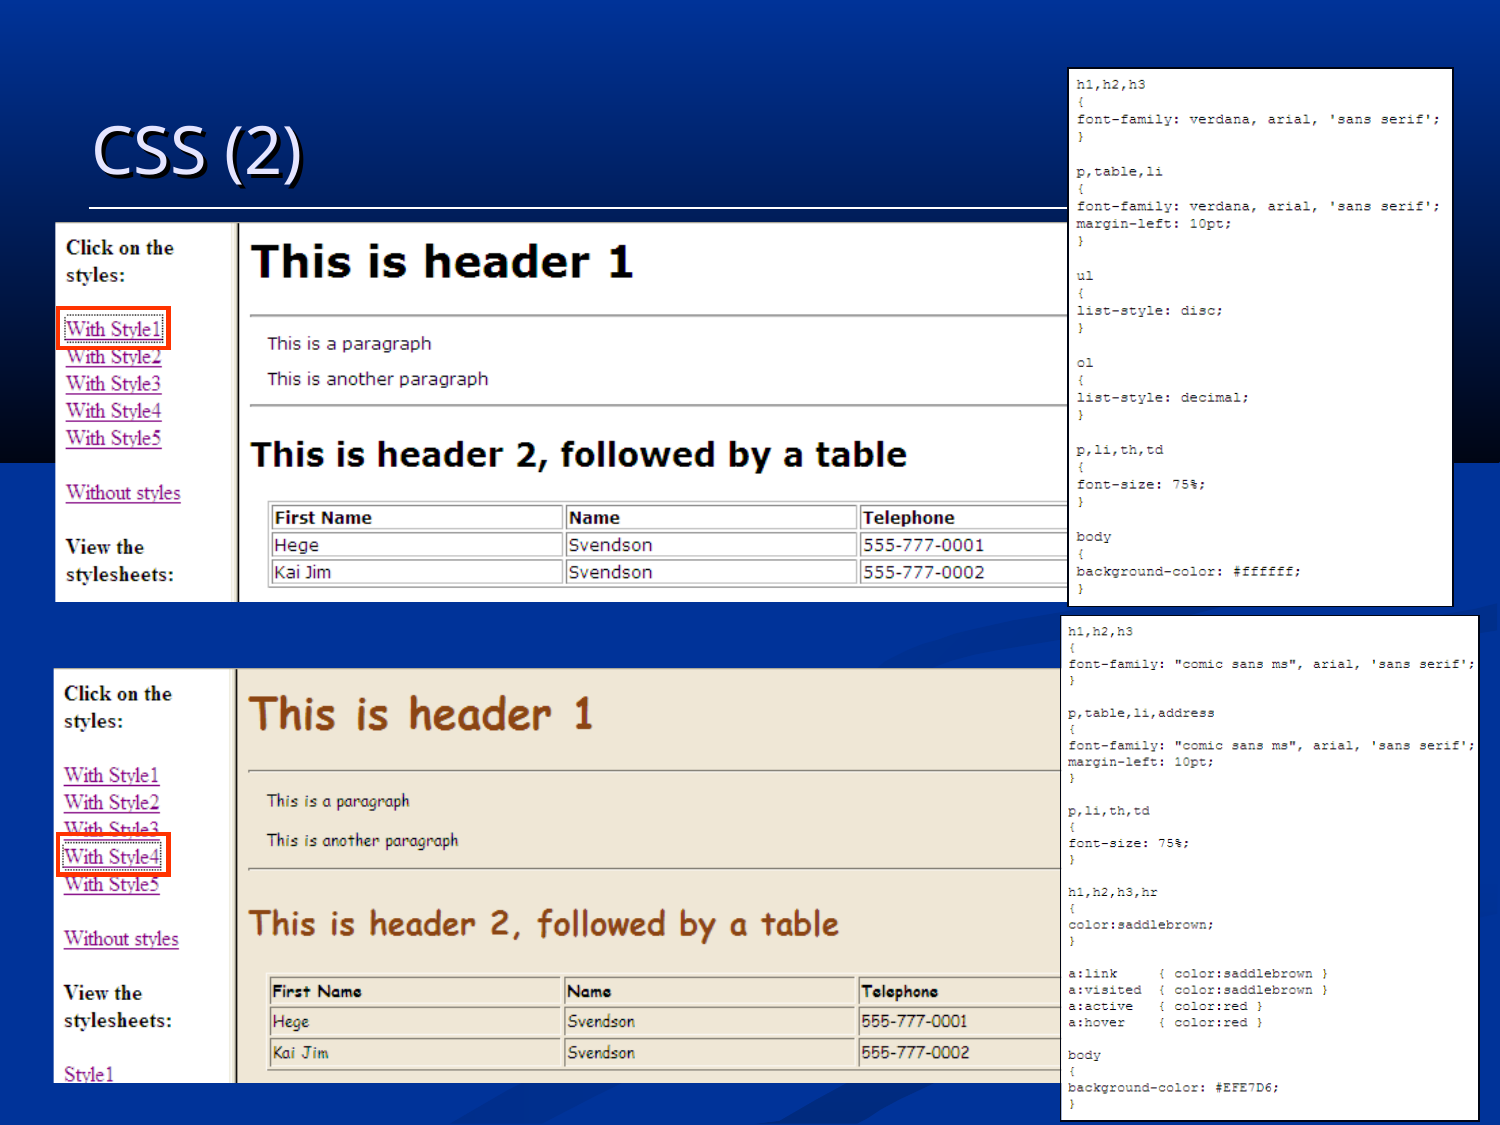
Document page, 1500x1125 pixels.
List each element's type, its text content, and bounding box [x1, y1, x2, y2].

picture [1061, 616, 1479, 1121]
picture [55, 222, 1067, 602]
text_box CSS (2) [76, 54, 1459, 242]
picture [1069, 68, 1453, 606]
picture [53, 668, 1060, 1083]
